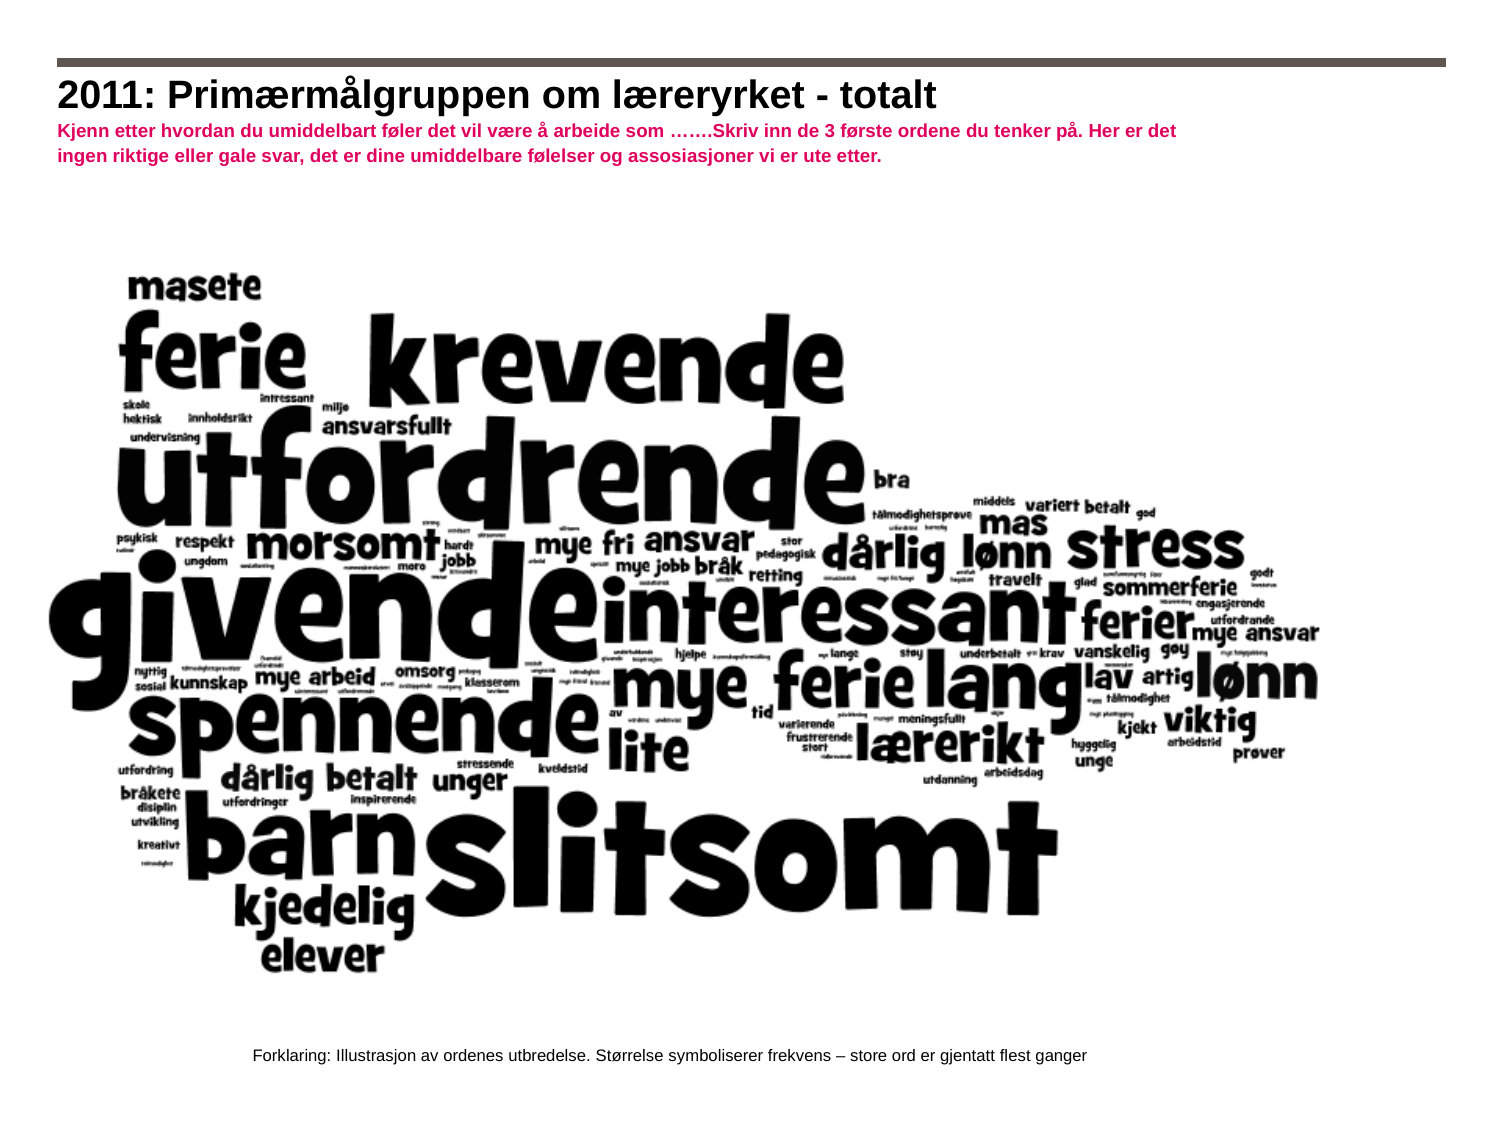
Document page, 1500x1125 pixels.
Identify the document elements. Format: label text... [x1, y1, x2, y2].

text_box Forklaring: Illustrasjon av ordenes utbredelse. Størrelse symboliserer frekvens – store ord er gjentatt flest ganger [237, 1037, 1151, 1073]
title 2011: Primærmålgruppen om læreryrket - totalt Kjenn etter hvordan du umiddelbart føler det vil være å arbeide som …….Skriv inn de 3 første ordene du tenker på. Her er det ingen riktige eller gale svar, det er dine umiddelbare følelser og assosiasjoner vi er ute etter. [57, 64, 1199, 232]
picture [29, 243, 1332, 993]
